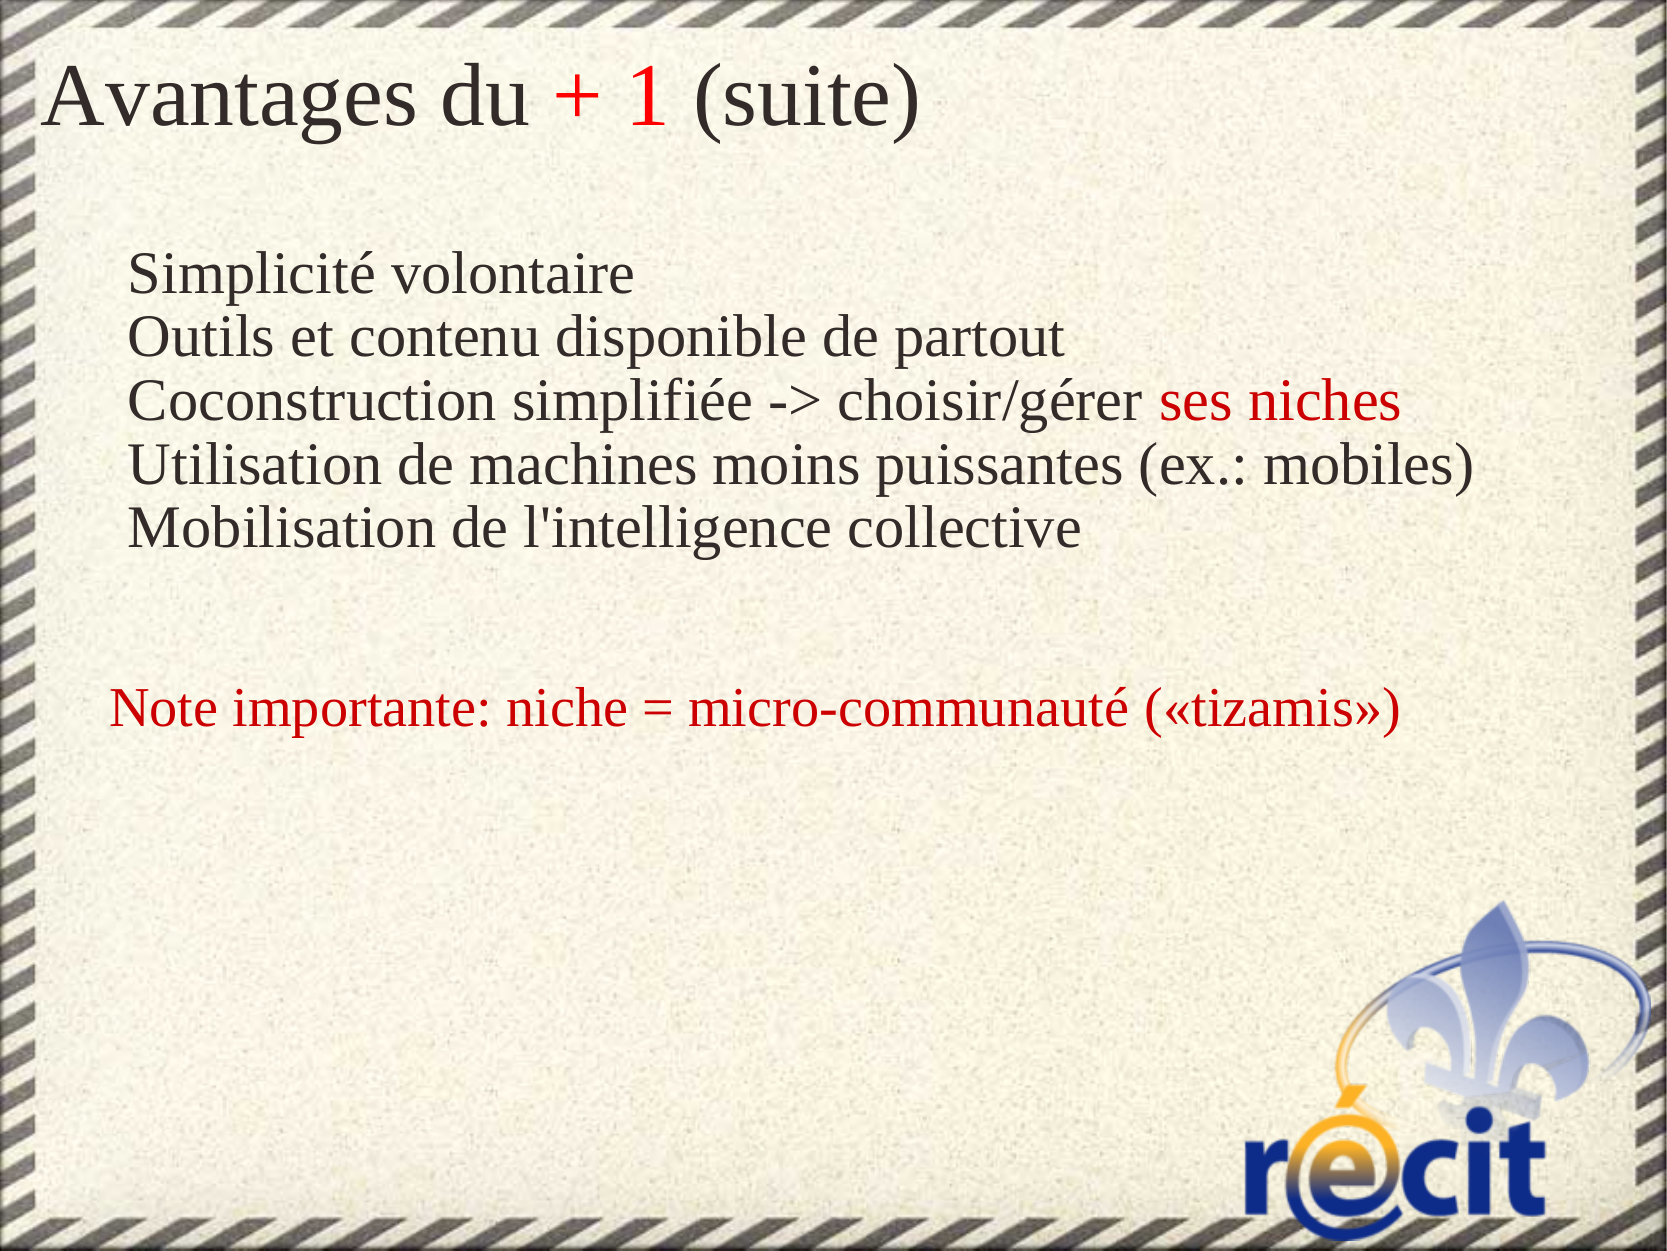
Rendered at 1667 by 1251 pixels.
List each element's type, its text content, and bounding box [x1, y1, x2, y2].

list Simplicité volontaire Outils et contenu disponible de partout Coconstruction simplifiée -> choisir/gérer ses niches Utilisation de machines moins puissantes (ex.: mobiles) Mobilisation de l'intelligence collective Note importante: niche = micro-communauté («tizamis») [109, 242, 1648, 1251]
title Avantages du + 1 (suite) [40, 50, 1627, 201]
picture [0, 0, 1667, 1251]
